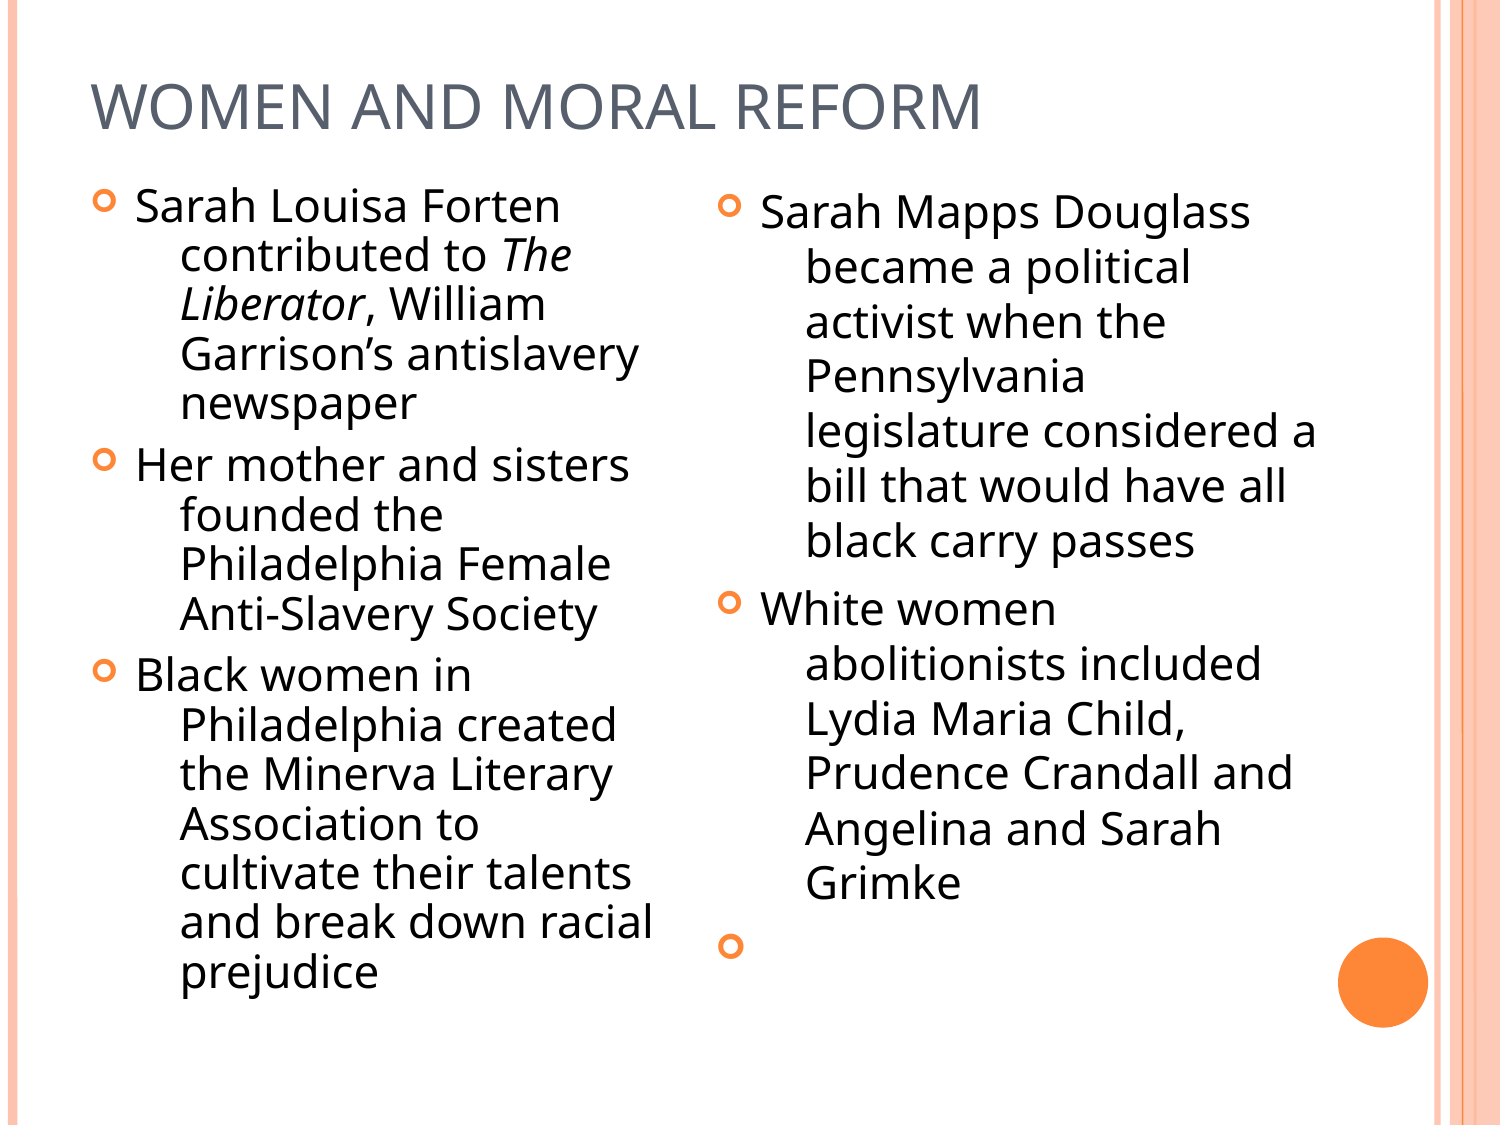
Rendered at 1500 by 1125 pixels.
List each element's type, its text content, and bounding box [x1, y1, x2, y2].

title Women and Moral Reform [75, 45, 1300, 150]
list Sarah Louisa Forten contributed to The Liberator, William Garrison’s antislavery newspaper Her mother and sisters founded the Philadelphia Female Anti-Slavery Society Black women in Philadelphia created the Minerva Literary Association to cultivate their talents and break down racial prejudice [75, 174, 676, 1013]
list Sarah Mapps Douglass became a political activist when the Pennsylvania legislature considered a bill that would have all black carry passes White women abolitionists included Lydia Maria Child, Prudence Crandall and Angelina and Sarah Grimke [700, 174, 1338, 1013]
